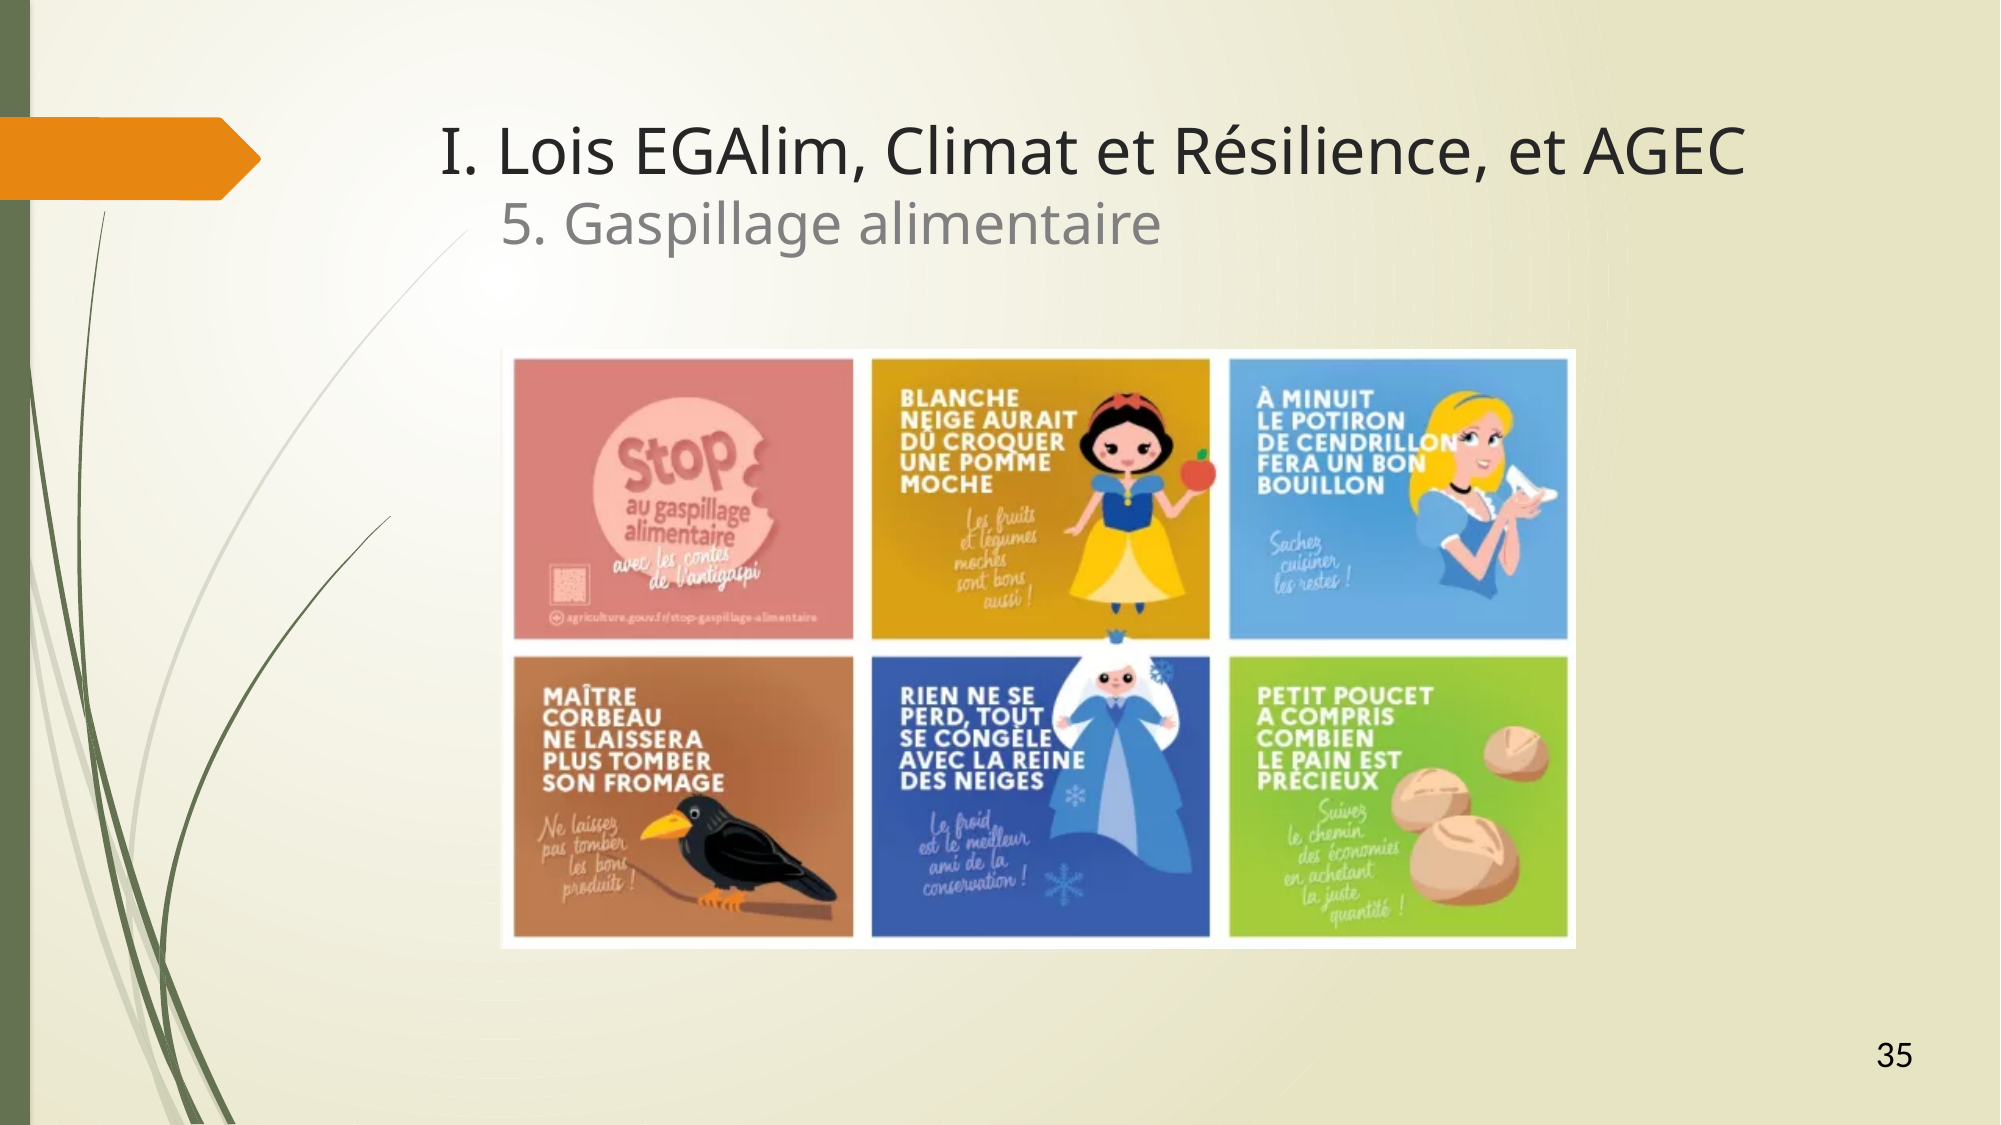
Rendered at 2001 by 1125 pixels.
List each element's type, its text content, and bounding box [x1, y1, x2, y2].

text_box <numéro> [1861, 1022, 1958, 1083]
picture [500, 349, 1576, 949]
list [424, 350, 1888, 1023]
title I. Lois EGAlim, Climat et Résilience, et AGEC 5. Gaspillage alimentaire [425, 102, 1888, 313]
